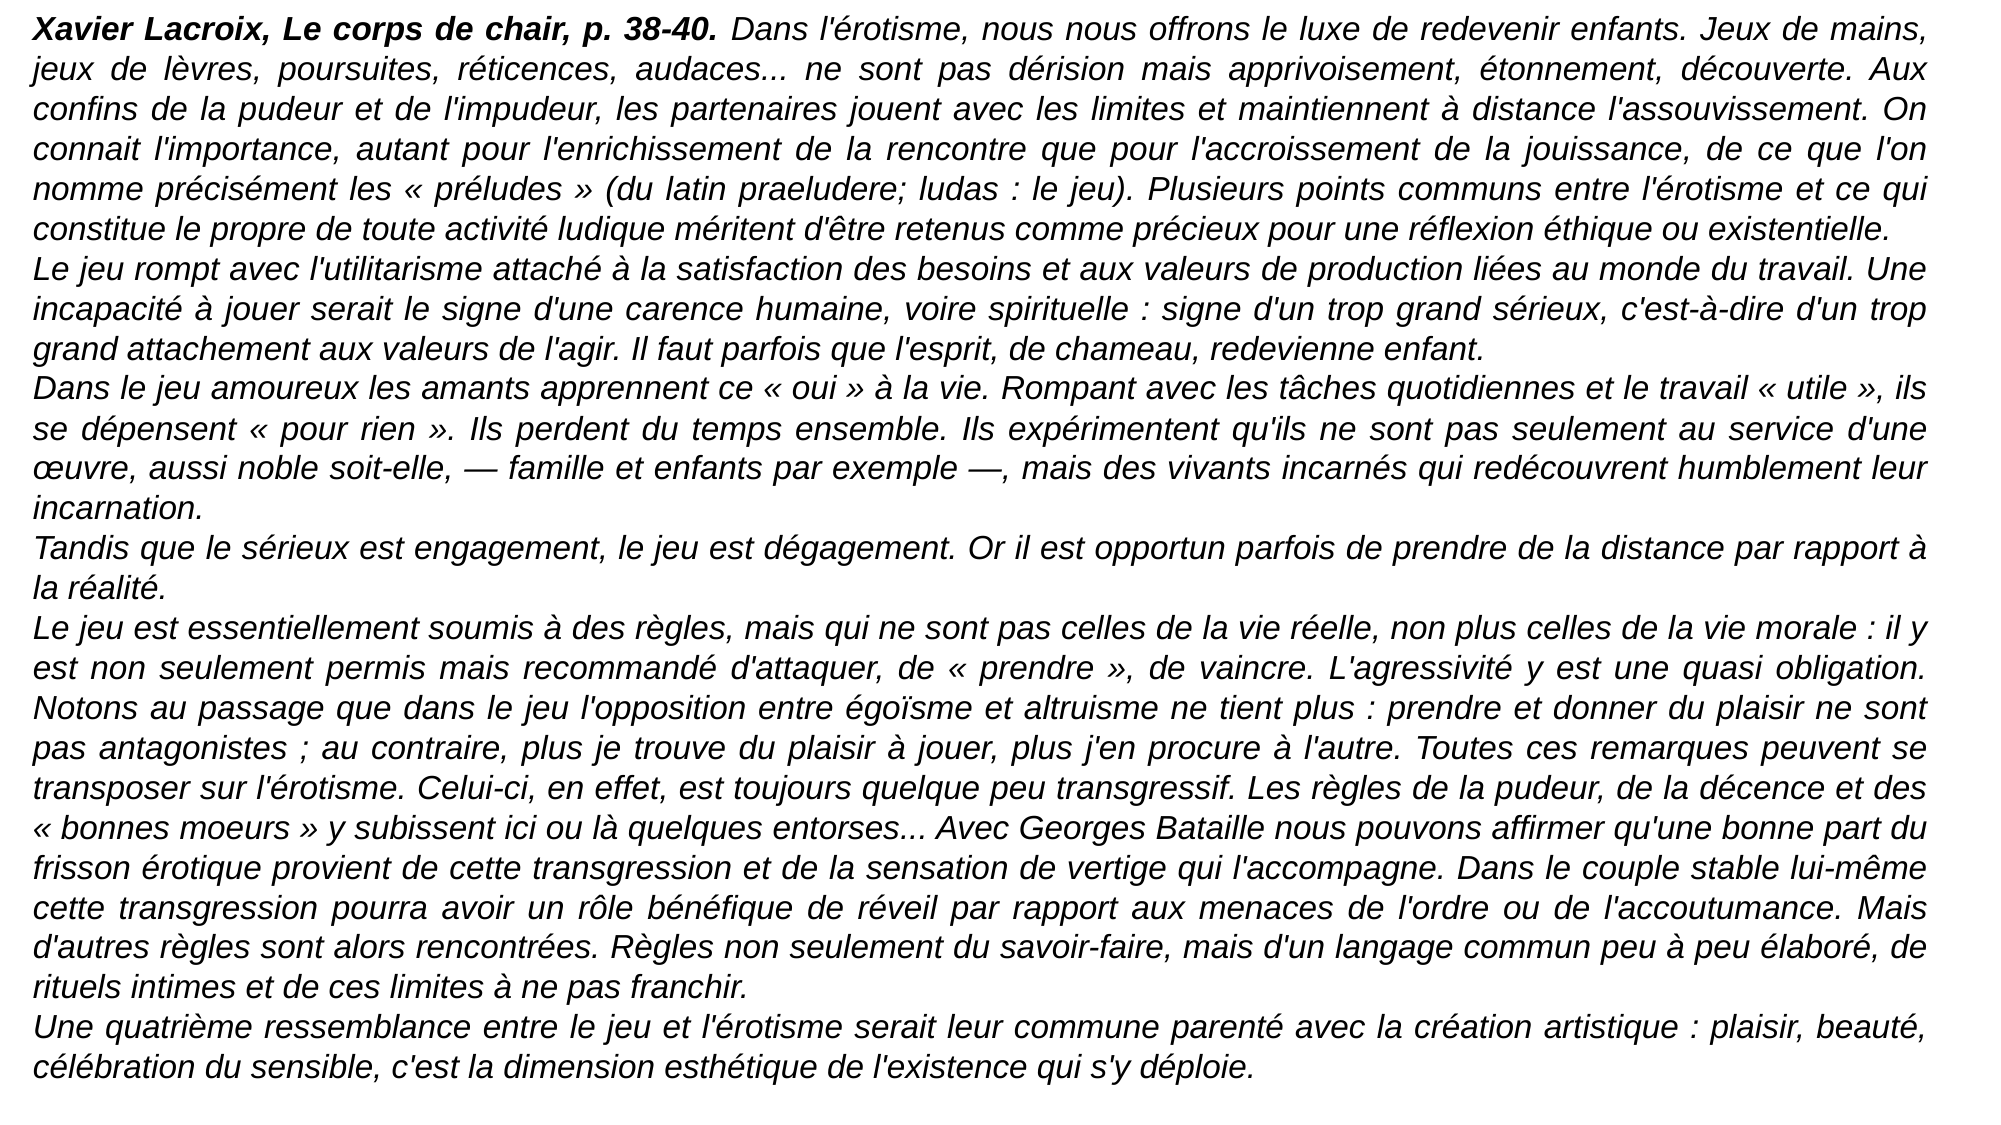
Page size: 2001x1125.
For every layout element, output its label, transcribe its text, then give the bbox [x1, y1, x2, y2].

text_box Xavier Lacroix, Le corps de chair, p. 38-40. Dans l'érotisme, nous nous offrons le luxe de redevenir enfants. Jeux de mains, jeux de lèvres, poursuites, réticences, audaces... ne sont pas dérision mais apprivoisement, étonnement, découverte. Aux confins de la pudeur et de l'impudeur, les partenaires jouent avec les limites et maintiennent à distance l'assouvissement. On connait l'importance, autant pour l'enrichissement de la rencontre que pour l'accroissement de la jouissance, de ce que l'on nomme précisément les « préludes » (du latin praeludere; ludas : le jeu). Plusieurs points communs entre l'érotisme et ce qui constitue le propre de toute activité ludique méritent d'être retenus comme précieux pour une réflexion éthique ou existentielle. Le jeu rompt avec l'utilitarisme attaché à la satisfaction des besoins et aux valeurs de production liées au monde du travail. Une incapacité à jouer serait le signe d'une carence humaine, voire spirituelle : signe d'un trop grand sérieux, c'est-à-dire d'un trop grand attachement aux valeurs de l'agir. Il faut parfois que l'esprit, de chameau, redevienne enfant. Dans le jeu amoureux les amants apprennent ce « oui » à la vie. Rompant avec les tâches quotidiennes et le travail « utile », ils se dépensent « pour rien ». Ils perdent du temps ensemble. Ils expérimentent qu'ils ne sont pas seulement au service d'une œuvre, aussi noble soit-elle, — famille et enfants par exemple —, mais des vivants incarnés qui redécouvrent humblement leur incarnation. Tandis que le sérieux est engagement, le jeu est dégagement. Or il est opportun parfois de prendre de la distance par rapport à la réalité. Le jeu est essentiellement soumis à des règles, mais qui ne sont pas celles de la vie réelle, non plus celles de la vie morale : il y est non seulement permis mais recommandé d'attaquer, de « prendre », de vaincre. L'agressivité y est une quasi obligation. Notons au passage que dans le jeu l'opposition entre égoïsme et altruisme ne tient plus : prendre et donner du plaisir ne sont pas antagonistes ; au contraire, plus je trouve du plaisir à jouer, plus j'en procure à l'autre. Toutes ces remarques peuvent se transposer sur l'érotisme. Celui-ci, en effet, est toujours quelque peu transgressif. Les règles de la pudeur, de la décence et des « bonnes moeurs » y subissent ici ou là quelques entorses... Avec Georges Bataille nous pouvons affirmer qu'une bonne part du frisson érotique provient de cette transgression et de la sensation de vertige qui l'accompagne. Dans le couple stable lui-même cette transgression pourra avoir un rôle bénéfique de réveil par rapport aux menaces de l'ordre ou de l'accoutumance. Mais d'autres règles sont alors rencontrées. Règles non seulement du savoir-faire, mais d'un langage commun peu à peu élaboré, de rituels intimes et de ces limites à ne pas franchir. Une quatrième ressemblance entre le jeu et l'érotisme serait leur commune parenté avec la création artistique : plaisir, beauté, célébration du sensible, c'est la dimension esthétique de l'existence qui s'y déploie. [17, 0, 1946, 1106]
